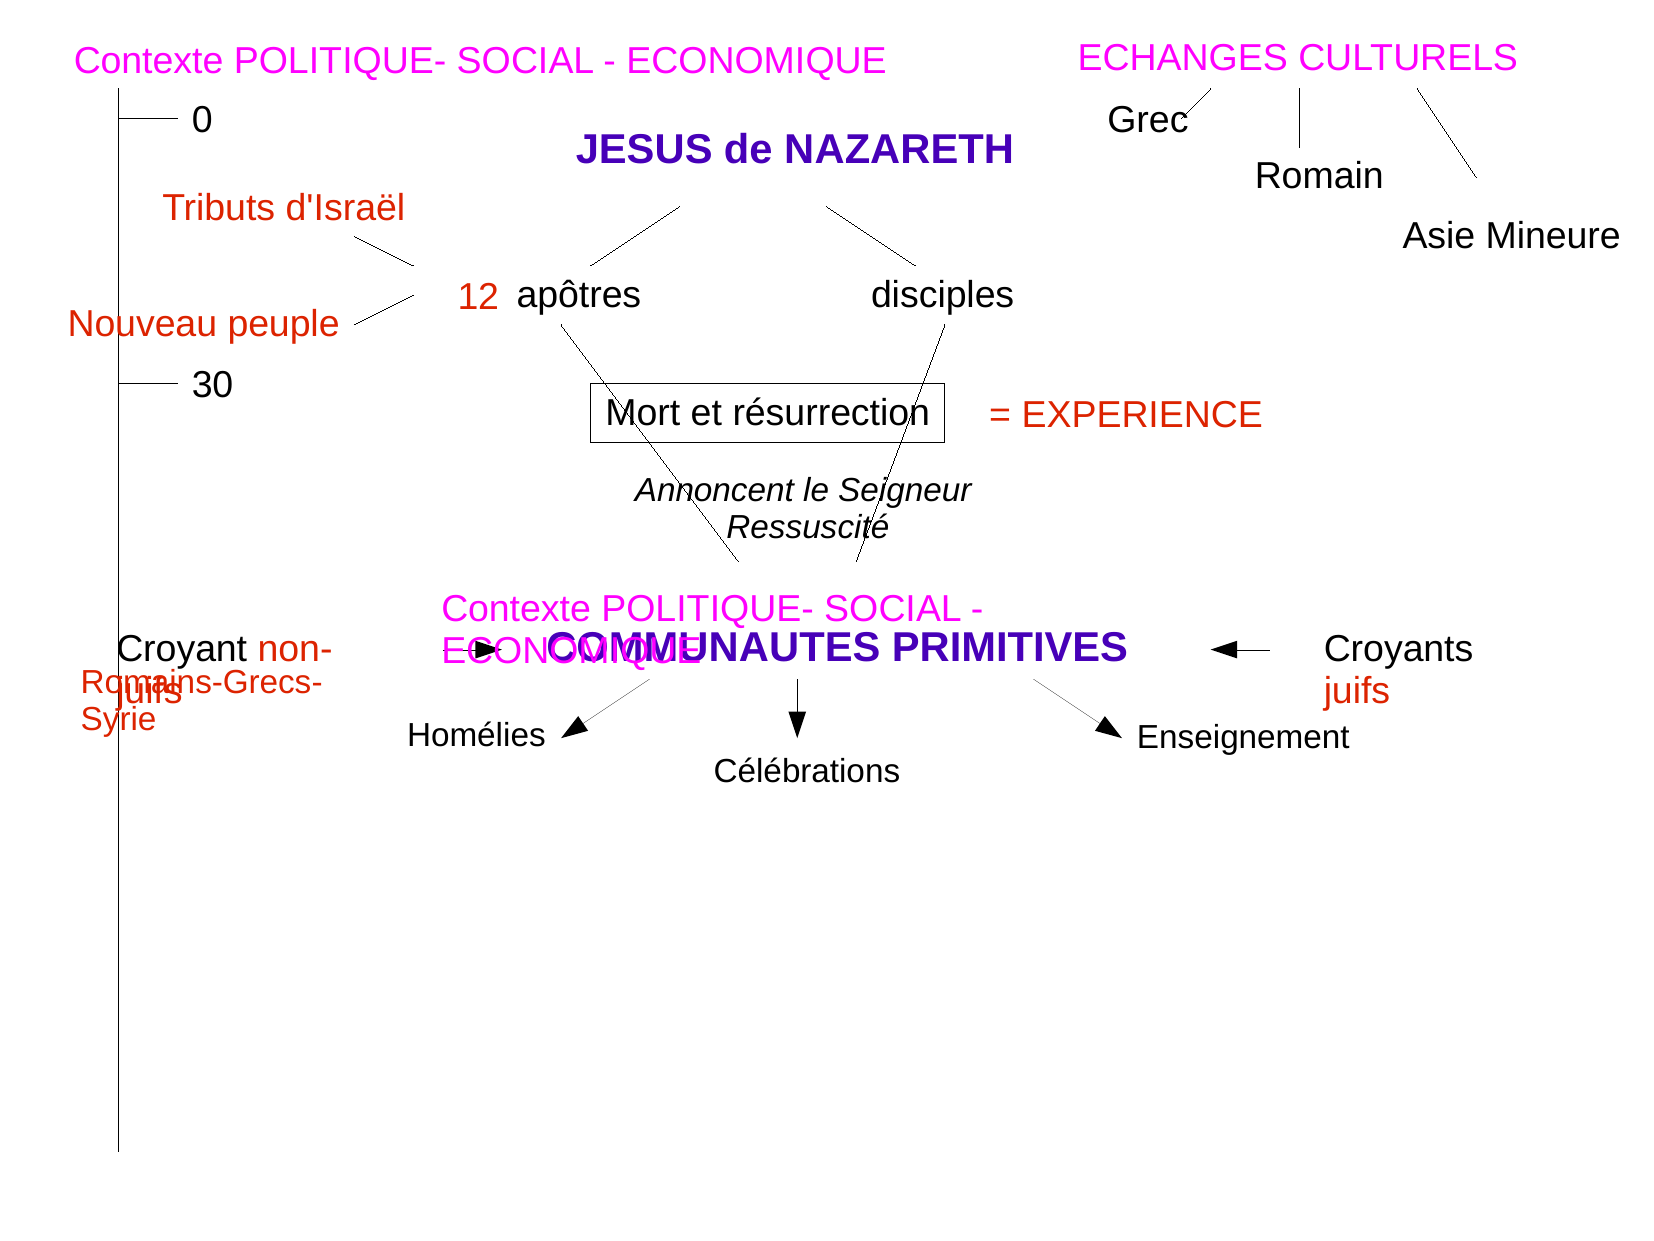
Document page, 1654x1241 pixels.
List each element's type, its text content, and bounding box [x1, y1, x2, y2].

text_box Nouveau peuple [52, 295, 355, 353]
text_box COMMUNAUTES PRIMITIVES [531, 650, 1143, 680]
text_box Romains-Grecs-Syrie [65, 656, 414, 709]
text_box 30 [177, 356, 249, 414]
text_box Homélies [392, 709, 562, 768]
text_box Romain [1240, 147, 1399, 205]
text_box Tributs d'Israël [147, 179, 421, 237]
text_box Grec [1092, 90, 1204, 148]
text_box 12 [442, 267, 514, 325]
text_box = EXPERIENCE [974, 386, 1278, 443]
text_box Enseignement [1122, 710, 1365, 763]
text_box Asie Mineure [1387, 206, 1636, 264]
text_box Annoncent le Seigneur Ressuscité [620, 464, 996, 556]
text_box JESUS de NAZARETH [561, 118, 1030, 181]
text_box ECHANGES CULTURELS [1062, 29, 1534, 87]
text_box Célébrations [698, 745, 916, 798]
text_box Mort et résurrection [591, 384, 944, 441]
text_box Contexte POLITIQUE- SOCIAL - ECONOMIQUE [426, 580, 1270, 650]
text_box disciples [856, 265, 1034, 325]
text_box Croyant non-juifs [101, 620, 414, 656]
text_box Contexte POLITIQUE- SOCIAL - ECONOMIQUE [59, 31, 916, 89]
text_box 0 [177, 90, 228, 148]
text_box Croyants juifs [1309, 620, 1565, 680]
text_box apôtres [501, 265, 657, 323]
